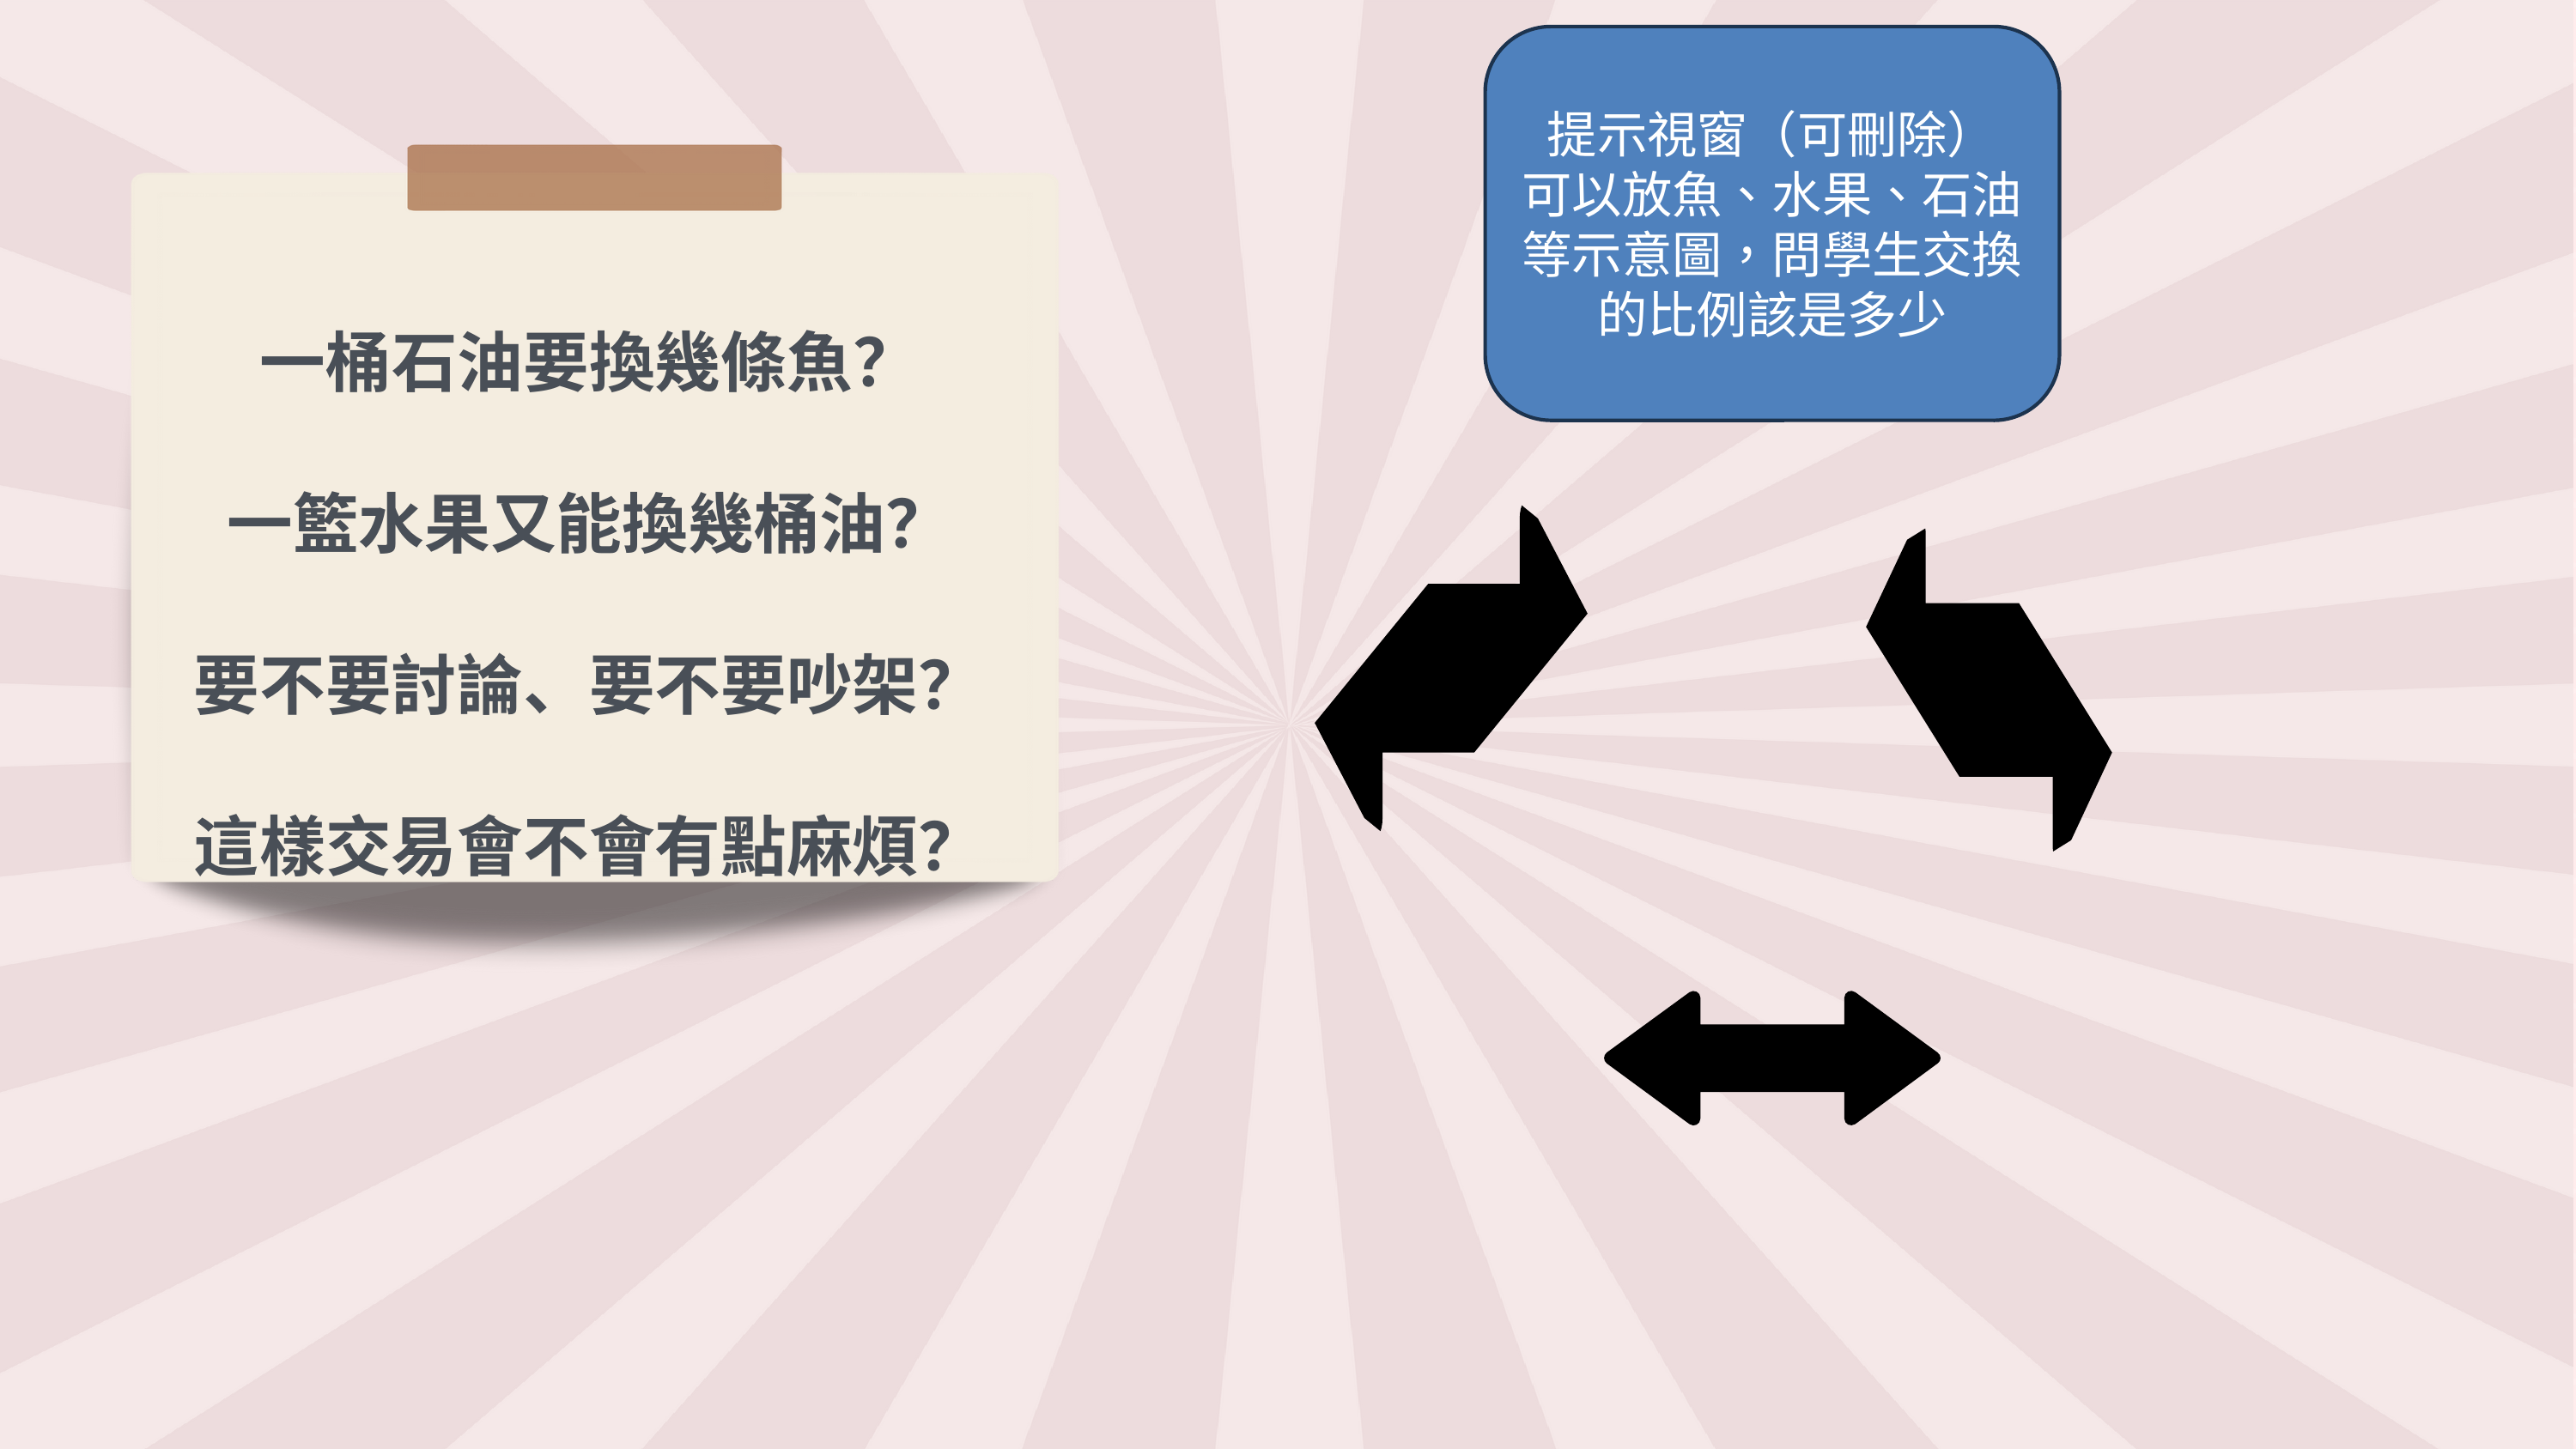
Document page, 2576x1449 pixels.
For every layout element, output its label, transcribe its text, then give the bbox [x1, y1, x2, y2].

text_box [0, 0, 2576, 1449]
text_box 提示視窗（可刪除） 可以放魚、水果、石油等示意圖，問學生交換的比例該是多少 [1485, 26, 2060, 421]
text_box 一桶石油要換幾條魚？ 一籃水果又能換幾桶油？ 要不要討論、要不要吵架？ 這樣交易會不會有點麻煩？ [137, 239, 1042, 873]
